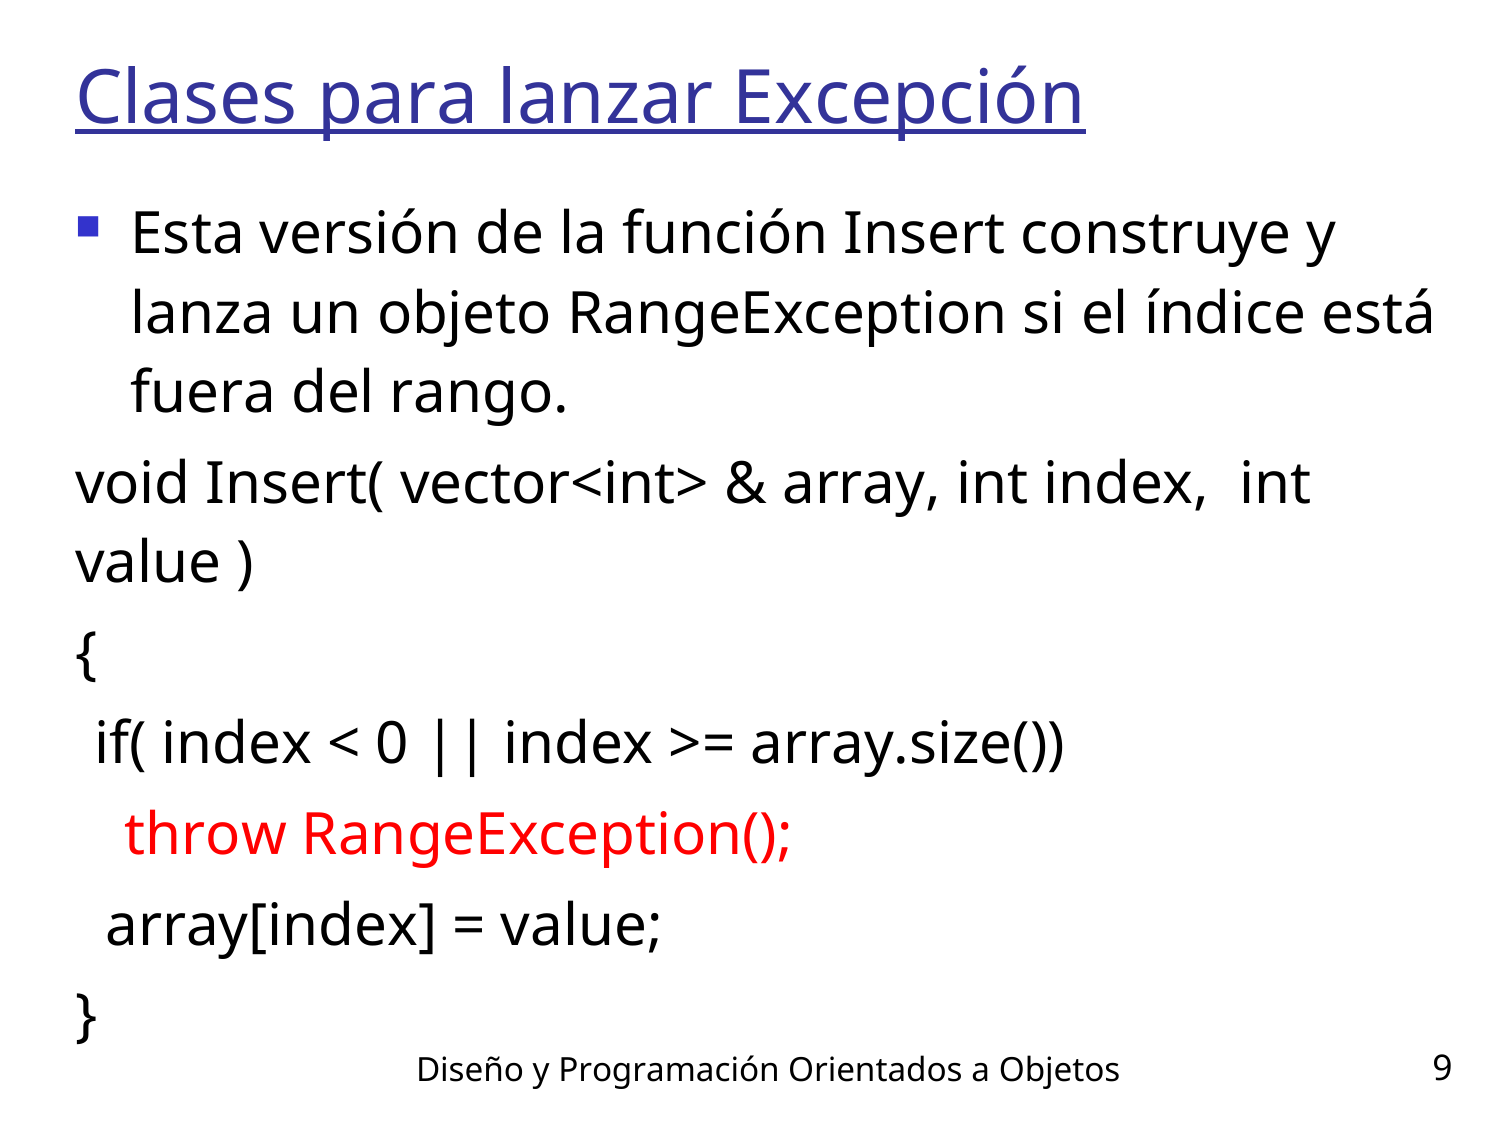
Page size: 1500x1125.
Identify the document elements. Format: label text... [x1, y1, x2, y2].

title Clases para lanzar Excepción [75, 12, 1466, 175]
list Esta versión de la función Insert construye y lanza un objeto RangeException si el índice está fuera del rango. void Insert( vector<int> & array, int index, int value )‏ { if( index < 0 || index >= array.size())‏ throw RangeException(); array[index] = value; } [75, 191, 1463, 1013]
